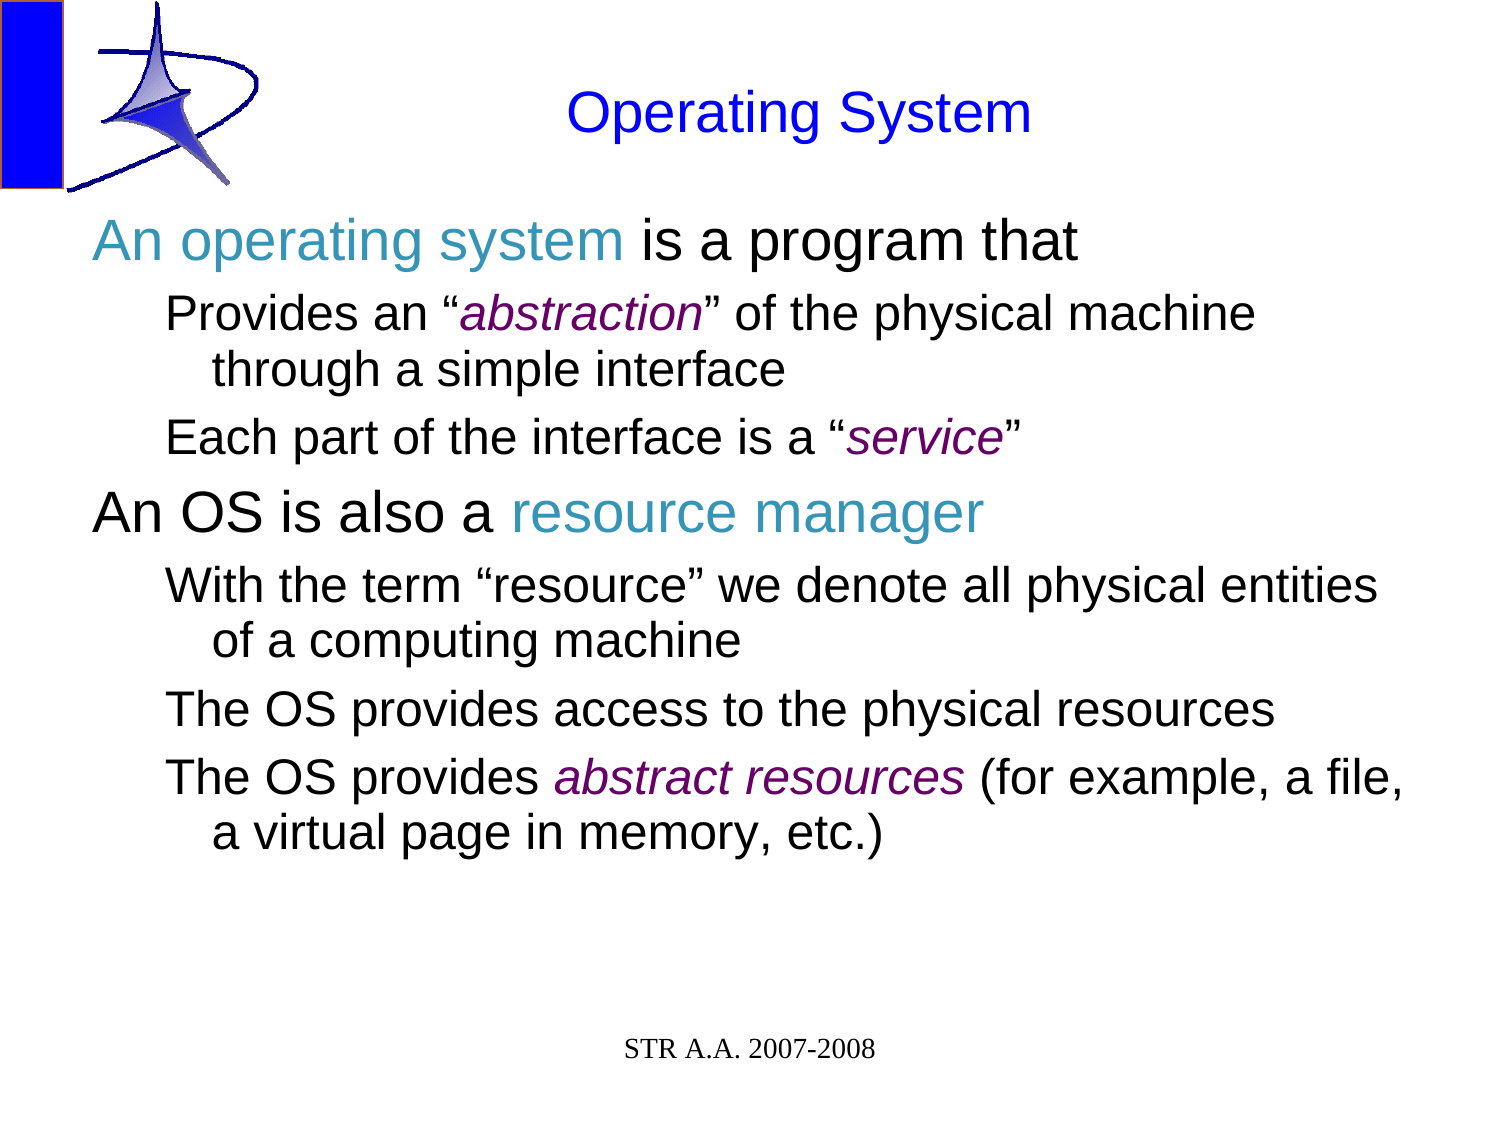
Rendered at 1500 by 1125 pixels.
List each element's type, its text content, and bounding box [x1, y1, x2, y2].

picture [62, 0, 263, 197]
title Operating System [174, 61, 1425, 164]
list An operating system is a program that Provides an “abstraction” of the physical machine through a simple interface Each part of the interface is a “service” An OS is also a resource manager With the term “resource” we denote all physical entities of a computing machine The OS provides access to the physical resources The OS provides abstract resources (for example, a file, a virtual page in memory, etc.) [75, 199, 1425, 963]
